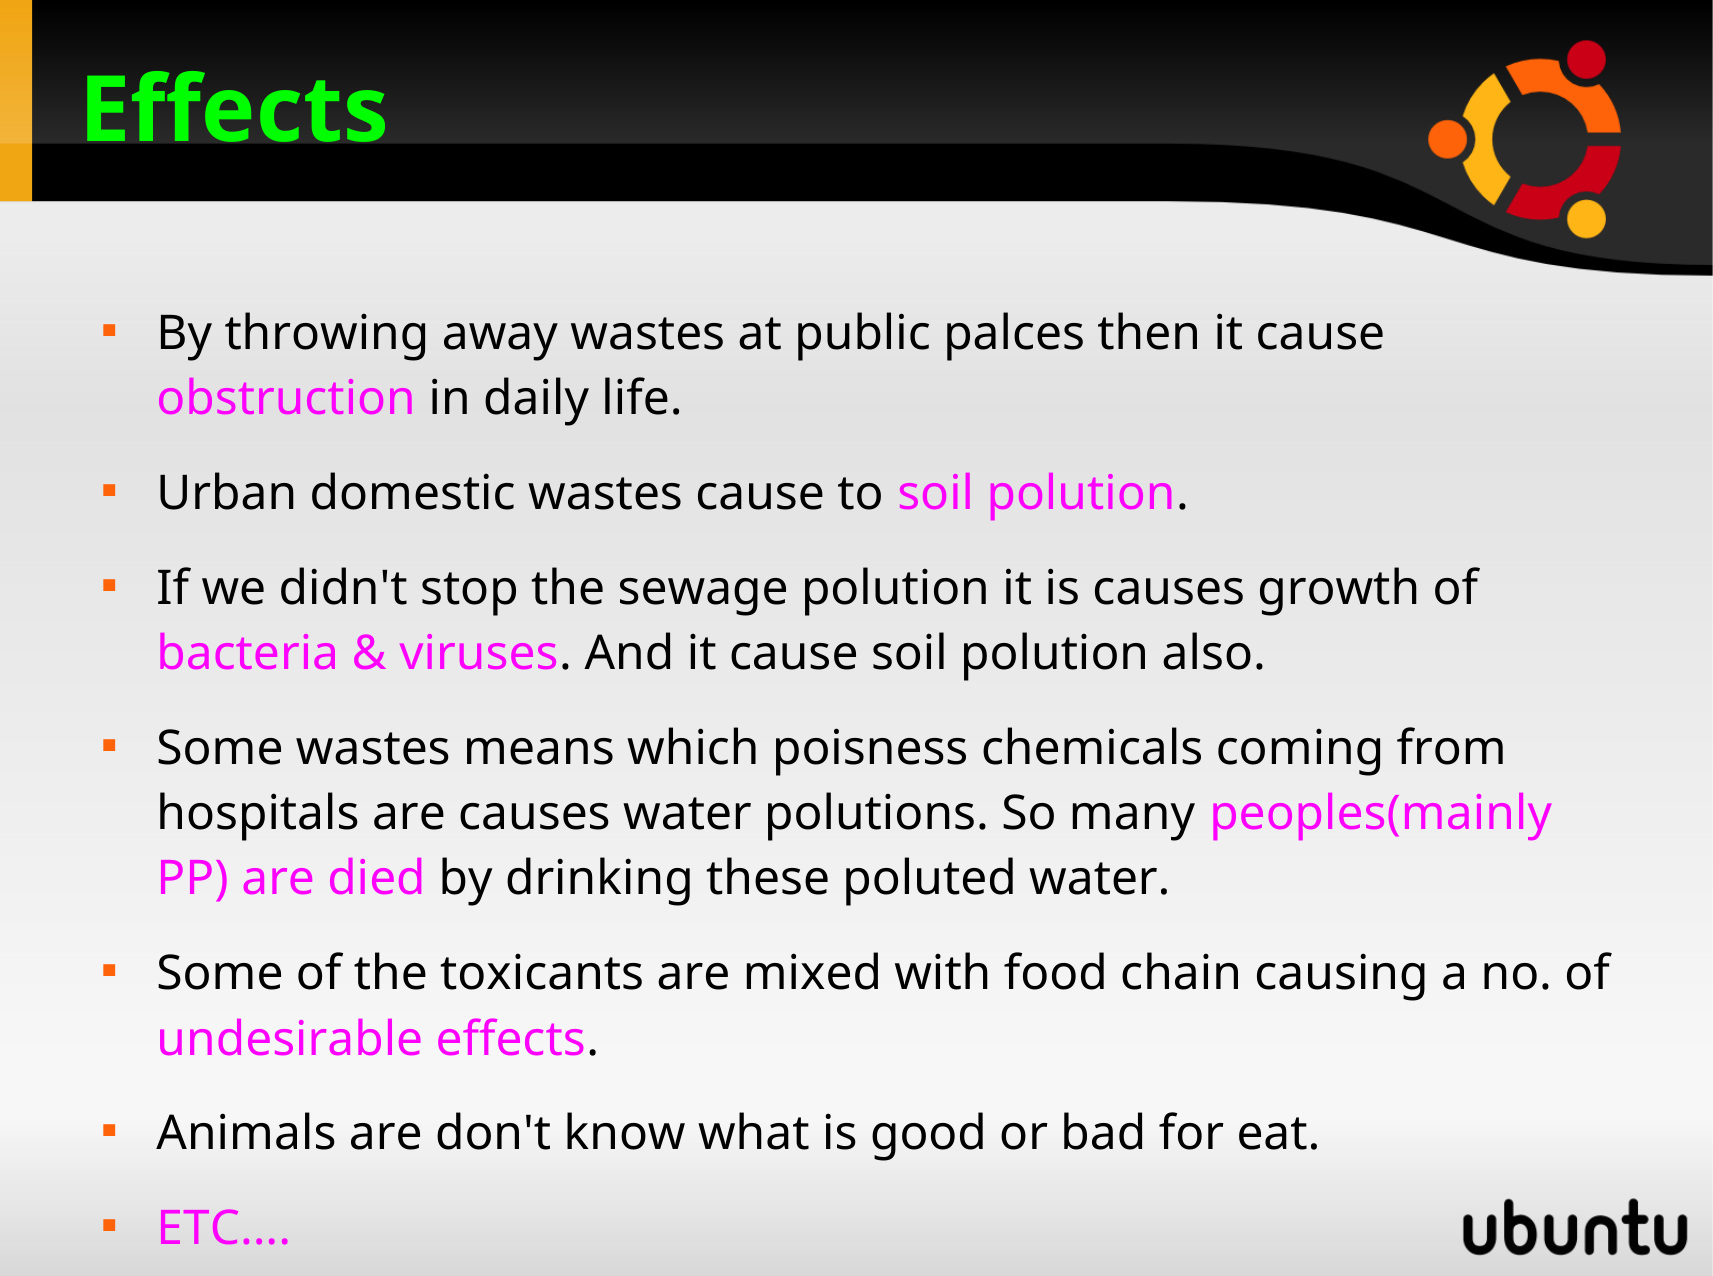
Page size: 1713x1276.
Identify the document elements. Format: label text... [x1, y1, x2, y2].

list By throwing away wastes at public palces then it cause obstruction in daily life. Urban domestic wastes cause to soil polution. If we didn't stop the sewage polution it is causes growth of bacteria & viruses. And it cause soil polution also. Some wastes means which poisness chemicals coming from hospitals are causes water polutions. So many peoples(mainly PP) are died by drinking these poluted water. Some of the toxicants are mixed with food chain causing a no. of undesirable effects. Animals are don't know what is good or bad for eat. ETC.... [85, 298, 1627, 1169]
title Effects [79, 0, 1621, 214]
picture [0, 0, 1713, 1276]
